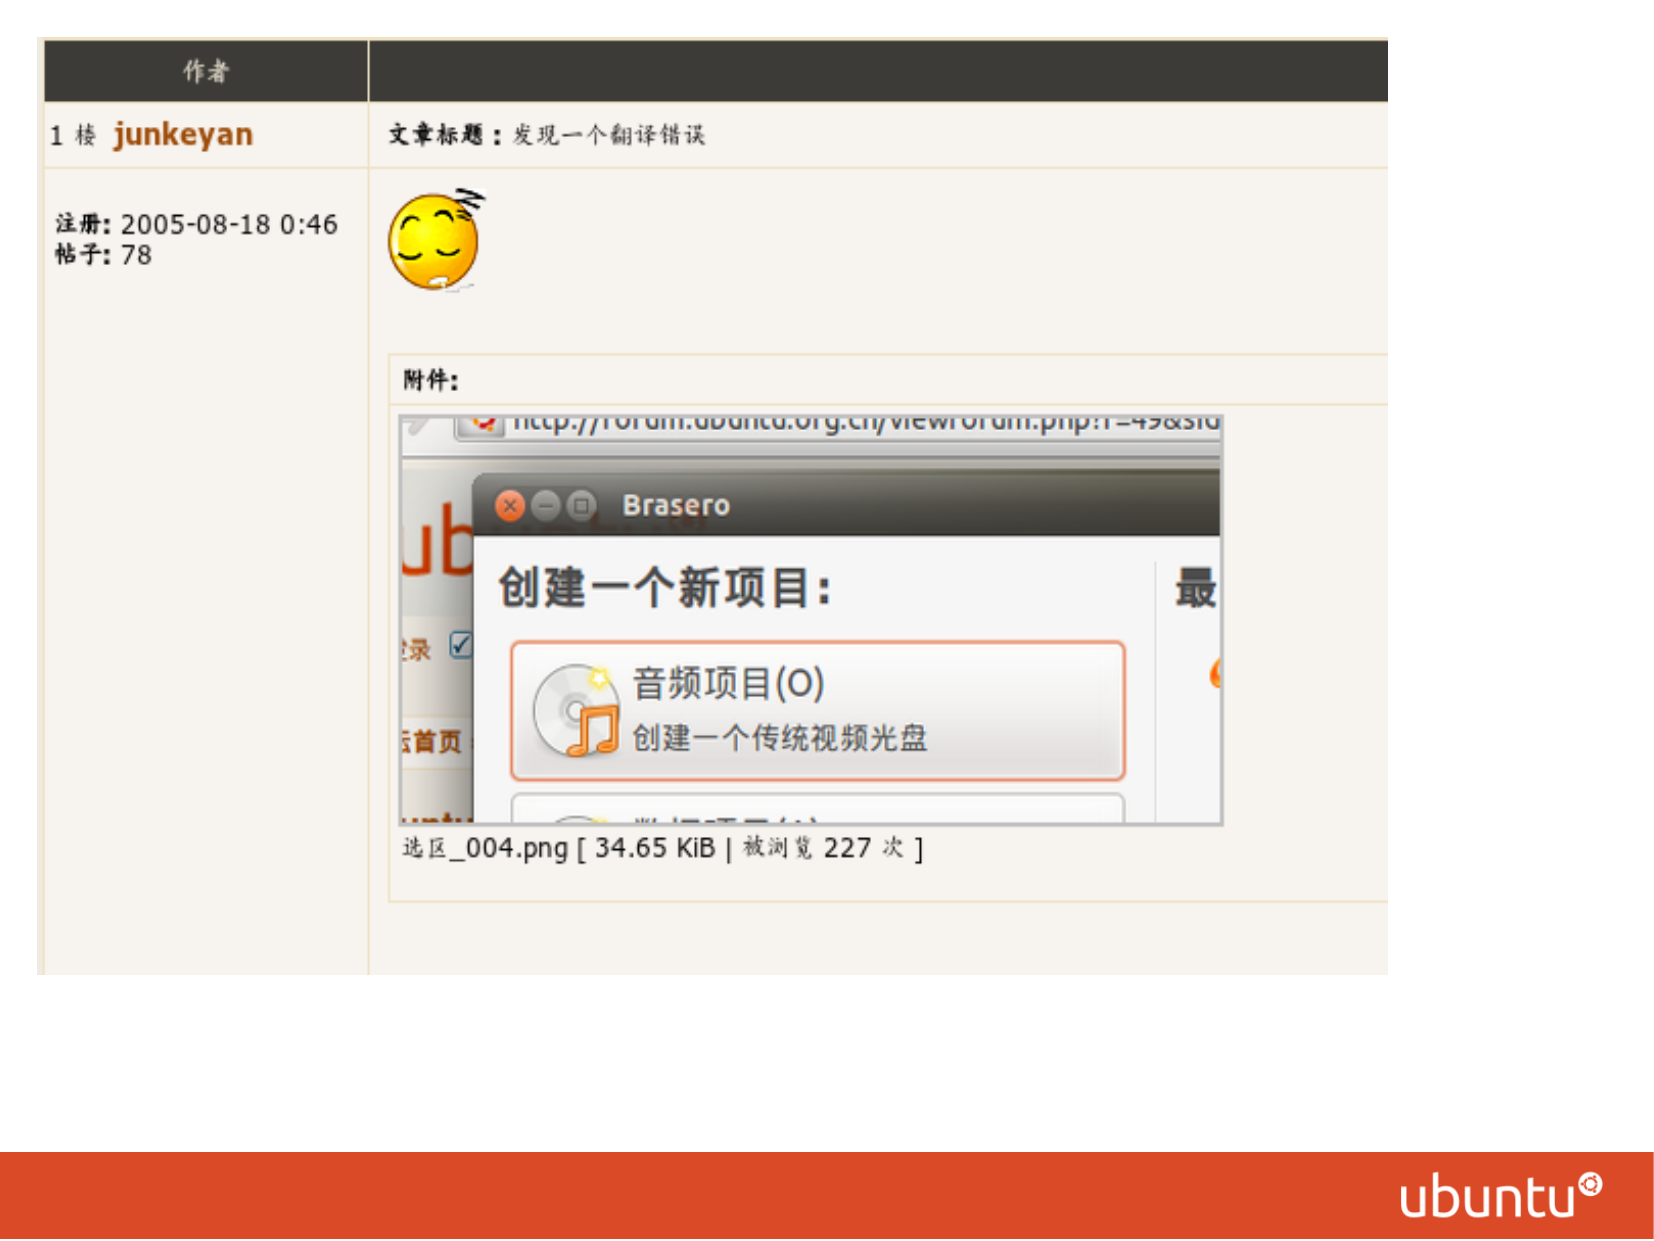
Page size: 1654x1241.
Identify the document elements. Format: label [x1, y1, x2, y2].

picture [37, 37, 1388, 975]
picture [0, 1152, 1654, 1239]
